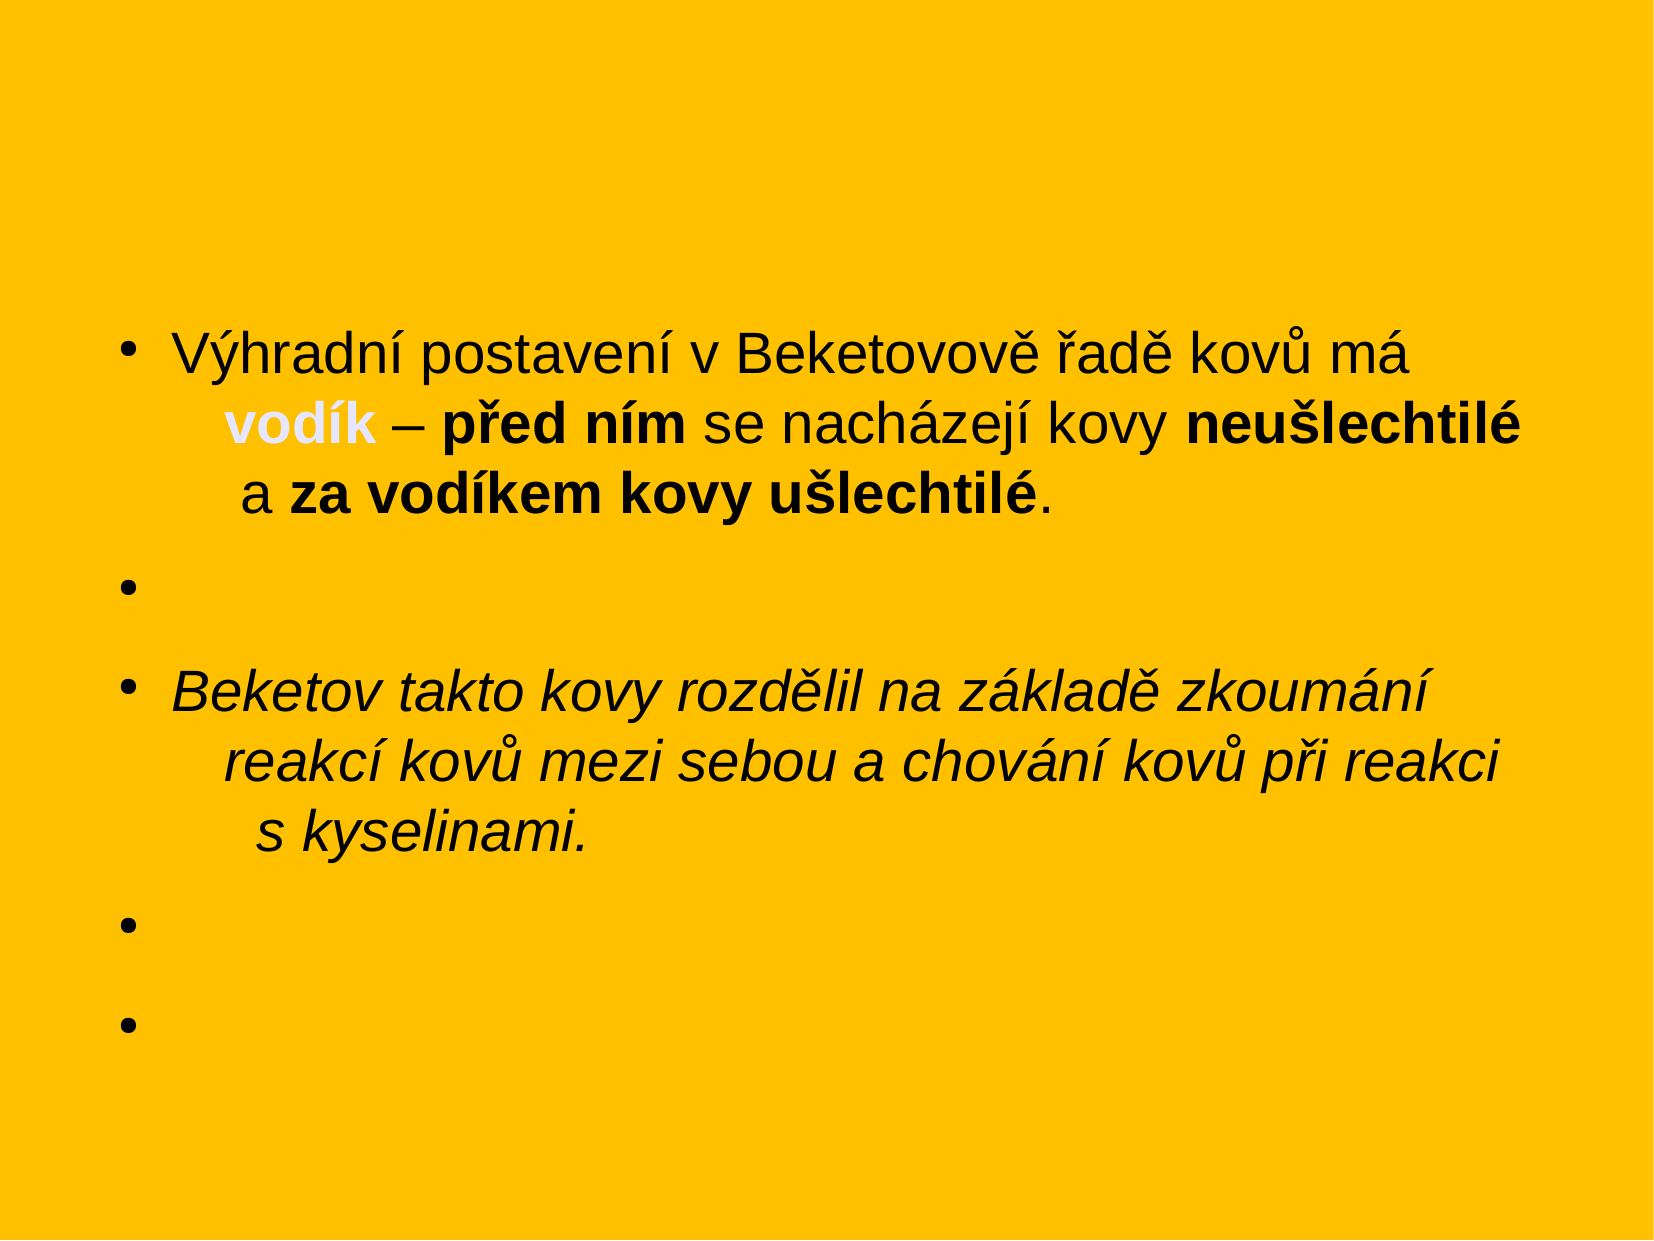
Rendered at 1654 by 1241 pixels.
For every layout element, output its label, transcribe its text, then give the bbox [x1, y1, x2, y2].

list Výhradní postavení v Beketovově řadě kovů má vodík – před ním se nacházejí kovy neušlechtilé a za vodíkem kovy ušlechtilé. Beketov takto kovy rozdělil na základě zkoumání reakcí kovů mezi sebou a chování kovů při reakci s kyselinami. [82, 315, 1595, 1063]
